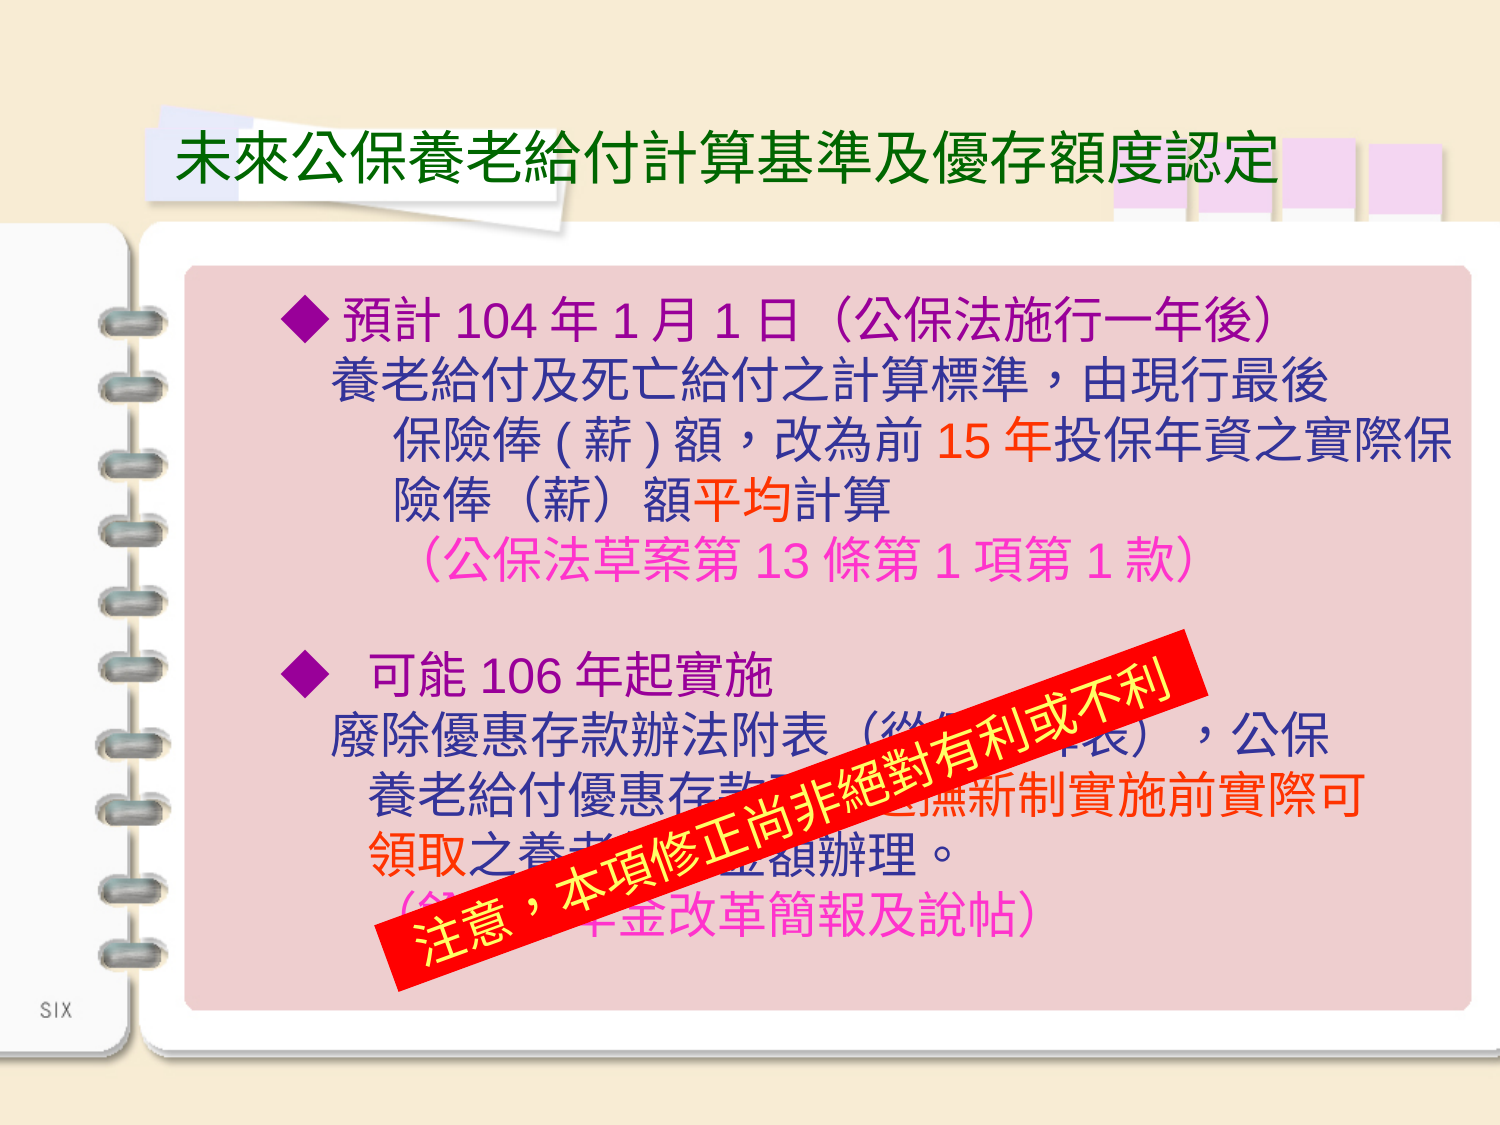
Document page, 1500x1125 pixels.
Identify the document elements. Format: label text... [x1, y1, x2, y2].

text_box ◆預計104年1月1日（公保法施行一年後） 養老給付及死亡給付之計算標準，由現行最後 保險俸(薪)額，改為前15年投保年資之實際保 險俸（薪）額平均計算 （公保法草案第13條第1項第1款） [266, 314, 1364, 563]
text_box 未來公保養老給付計算基準及優存額度認定 [159, 114, 1329, 196]
text_box ◆ 可能106年起實施 廢除優惠存款辦法附表（從優逆算表），公保 養老給付優惠存款改按退撫新制實施前實際可 領取之養老給付金額辦理。 （銓敘部年金改革簡報及說帖） [541, 645, 1364, 941]
text_box ◆ 可能106年起實施 廢除優惠存款辦法附表（從優逆算表），公保 養老給付優惠存款改按退撫新制實施前實際可 領取之養老給付金額辦理。 （銓敘部年金改革簡報及說帖） [266, 645, 1137, 941]
text_box 注意，本項修正尚非絕對有利或不利 [374, 628, 1209, 992]
